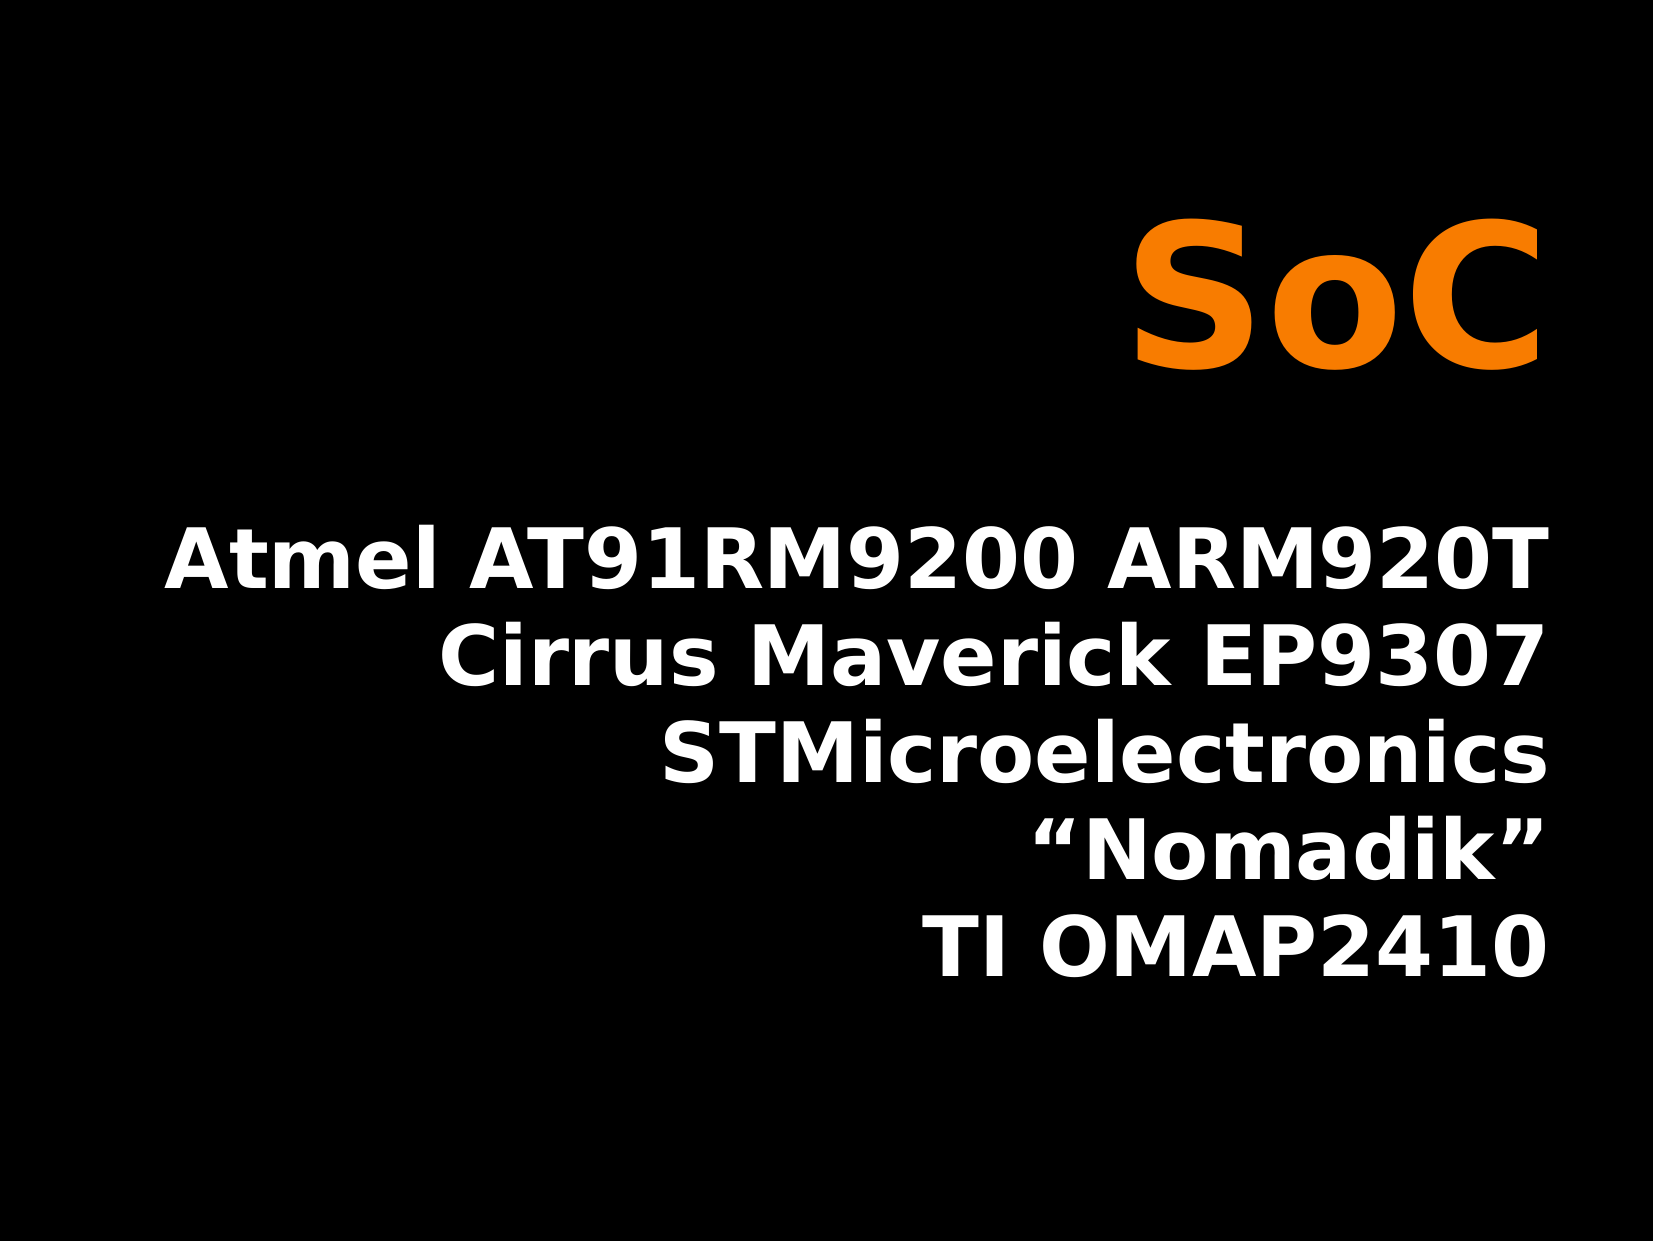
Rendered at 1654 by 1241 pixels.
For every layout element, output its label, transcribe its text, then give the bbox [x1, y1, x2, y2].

text_box SoC Atmel AT91RM9200 ARM920T Cirrus Maverick EP9307 STMicroelectronics “Nomadik” TI OMAP2410 [118, 173, 1565, 1101]
